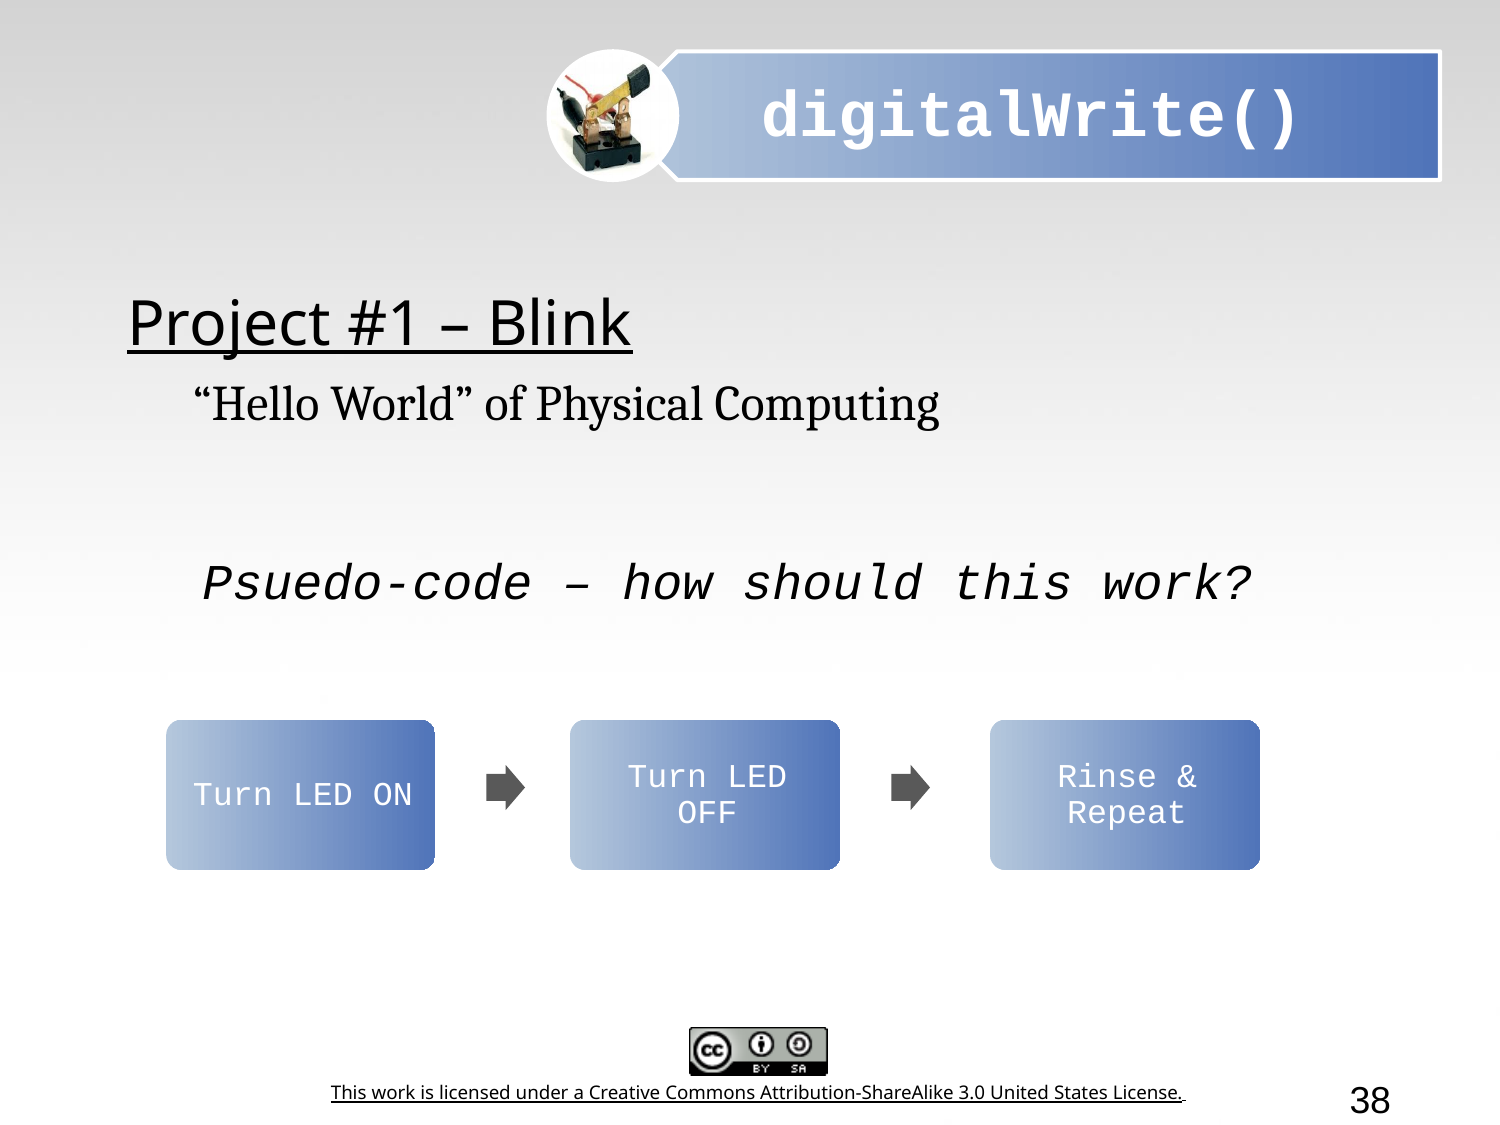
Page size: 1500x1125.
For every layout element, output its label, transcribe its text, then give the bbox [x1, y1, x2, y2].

text_box [891, 764, 931, 810]
text_box [486, 765, 526, 811]
text_box [548, 51, 678, 180]
text_box Turn LED OFF [569, 719, 841, 870]
list Project #1 – Blink “Hello World” of Physical Computing Psuedo-code – how should this work? [112, 274, 1388, 1000]
text_box Turn LED ON [166, 719, 436, 870]
picture [0, 0, 1500, 1125]
text_box Rinse & Repeat [989, 719, 1261, 870]
text_box digitalWrite() [659, 51, 1441, 180]
